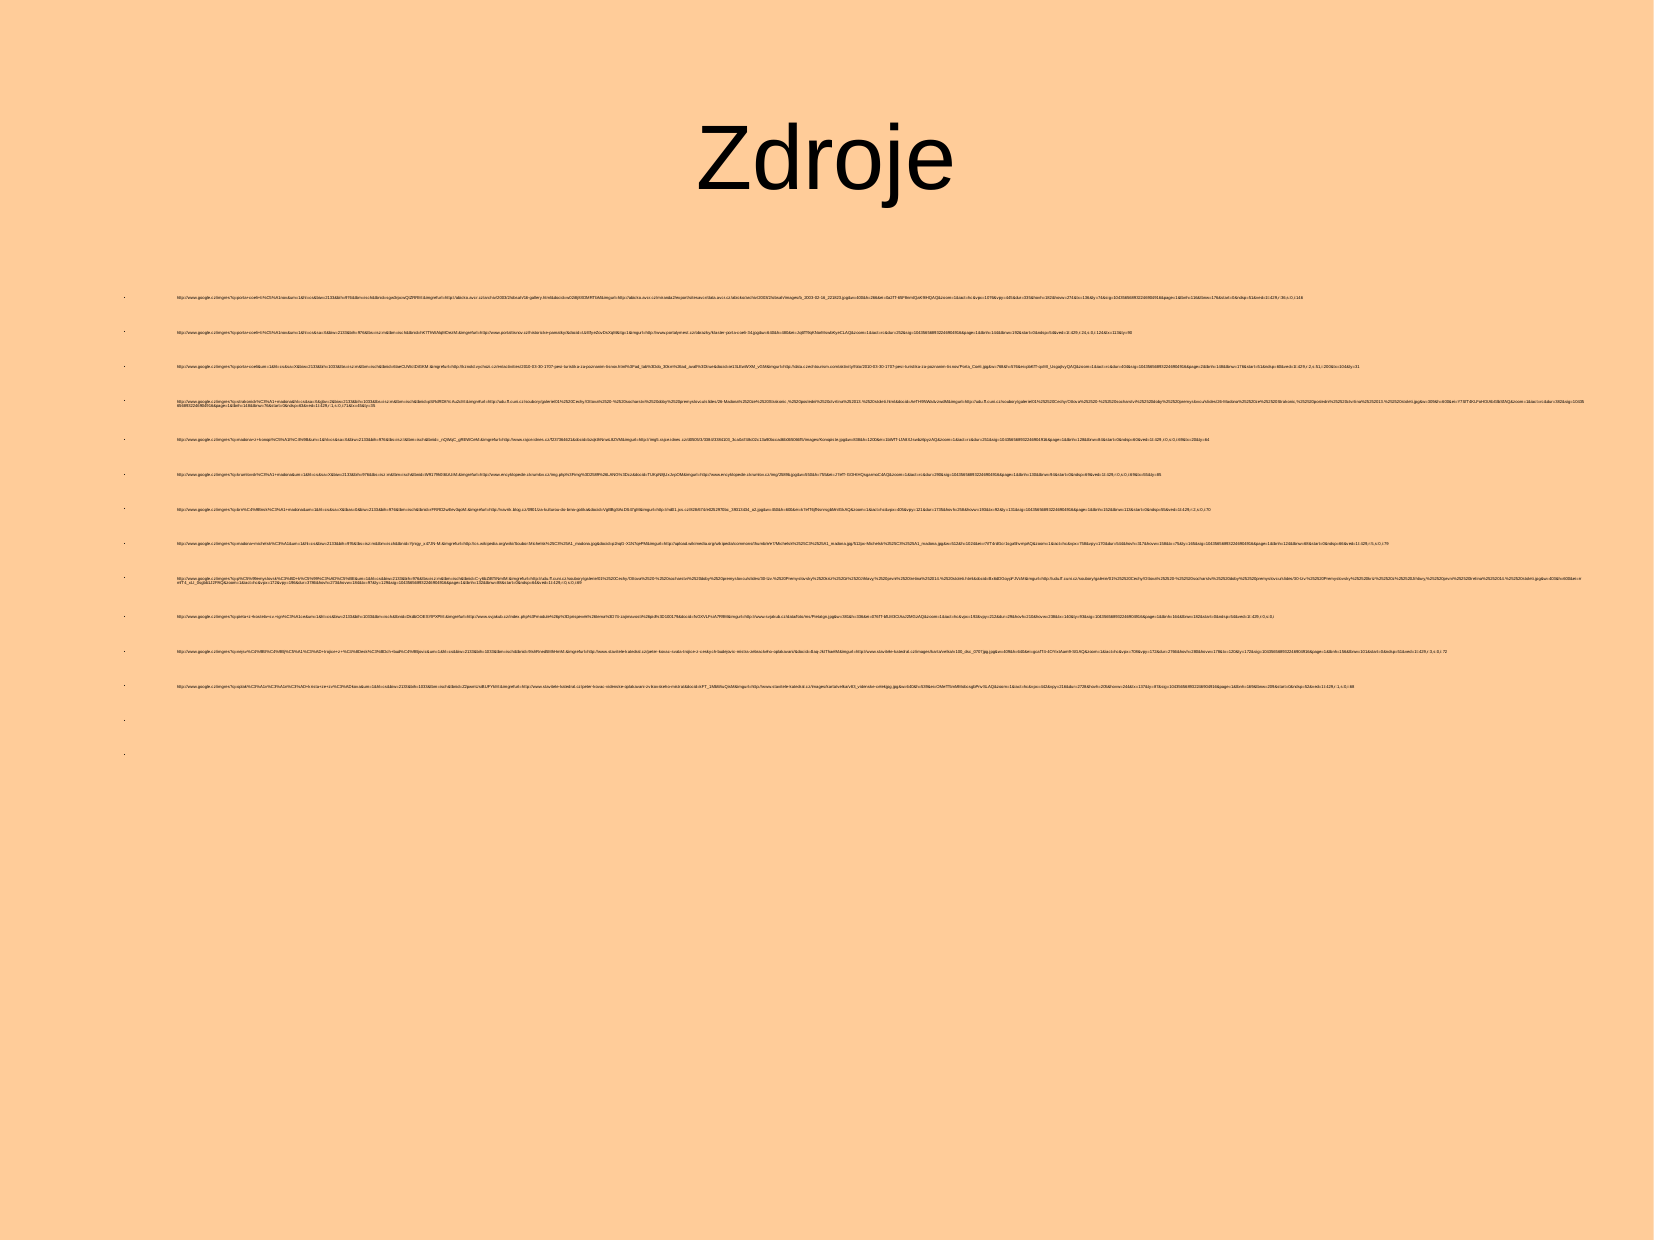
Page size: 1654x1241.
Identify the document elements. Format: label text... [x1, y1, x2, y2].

title Zdroje [82, 49, 1571, 257]
list http://www.google.cz/imgres?q=porta+coeli+ti%C5%A1nov&um=1&hl=cs&biw=2133&bih=976&tbm=isch&tbnid=sgw3rpcwQtZRRM:&imgrefurl=http://abicko.avcr.cz/archiv/2003/2/obsah/16-gallery.html&docid=w02i8j8XDMRTbM&imgurl=http://abicko.avcr.cz/miranda2/export/sitesavcr/data.avcr.cz/abicko/archiv/2003/2/obsah/images/b_2003-02-16_221823.jpg&w=400&h=266&ei=0a2fT-65F8nmtQaK9IHQAQ&zoom=1&iact=hc&vpx=1076&vpy=445&dur=335&hovh=182&hovw=274&tx=136&ty=74&sig=104356568932246904916&page=1&tbnh=116&tbnw=176&start=0&ndsp=51&ved=1t:429,r:36,s:0,i:146 http://www.google.cz/imgres?q=porta+coeli+ti%C5%A1nov&um=1&hl=cs&sa=X&biw=2133&bih=976&tbs=isz:m&tbm=isch&tbnid=hK7ThWAlqMOezM:&imgrefurl=http://www.portaltisnov.cz/historicke-pamatky/&docid=UzEfyeZovDsXqM&itg=1&imgurl=http://www.portalymest.cz/obrazky/klaster-porta-coeli-34.jpg&w=640&h=480&ei=Jq6fT9qKNorMswbKyeCLAQ&zoom=1&iact=rc&dur=252&sig=104356568932246904916&page=1&tbnh=144&tbnw=192&start=0&ndsp=54&ved=1t:429,r:24,s:0,i:124&tx=113&ty=90 http://www.google.cz/imgres?q=porta+coeli&um=1&hl=cs&sa=X&biw=2133&bih=1033&tbs=isz:m&tbm=isch&tbnid=6IaeCUWctDiGKM:&imgrefurl=http://kznold.vychozi.cz/en/activities/2010-03-30-1707-pesi-turistika-za-poznanim-tisnov.html%3Fad_tab%3Ddo_30km%26ad_avall%3Dtrue&docid=ie13LEwWXM_vGM&imgurl=http://data.czechtourism.com/aktivity/foto/2010-03-30-1707-pesi-turistika-za-poznanim-tisnov/Porta_Coeli.jpg&w=768&h=576&ei=pbKfT-qxMI_UsgajtvyQAQ&zoom=1&iact=rc&dur=404&sig=104356568932246904916&page=2&tbnh=148&tbnw=176&start=51&ndsp=60&ved=1t:429,r:2,s:51,i:200&tx=104&ty=31 http://www.google.cz/imgres?q=strakonick%C3%A1+madona&hl=cs&sa=X&gbv=2&biw=2133&bih=1033&tbs=isz:m&tbm=isch&tbnid=pSRdRD8YcAu2cM:&imgrefurl=http://udu.ff.cuni.cz/soubory/galerie/01%2520Cechy/Ottova%2520-%2520socharstvi%2520doby%2520premyslovcu/slides/26-Madona%2520ze%2520Strakonic,%2520posledni%2520ctvrtina%252013.%2520stoleti.html&docid=AeTH9NWa4vzwdM&imgurl=http://udu.ff.cuni.cz/soubory/galerie/01%252520Cechy/Ottova%252520-%252520socharstvi%252520doby%252520premyslovcu/slides/26-Madona%252520ze%252520Strakonic,%252520posledni%252520ctvrtina%25252013.%252520stoleti.jpg&w=309&h=600&ei=Y7SfT4KLFoHOtAbGlbSfAQ&zoom=1&iact=rc&dur=382&sig=104356568932246904916&page=1&tbnh=148&tbnw=76&start=0&ndsp=63&ved=1t:429,r:1,s:0,i:71&tx=45&ty=35 http://www.google.cz/imgres?q=madona+z+konopi%C5%A1t%C4%9B&um=1&hl=cs&sa=X&biw=2133&bih=976&tbs=isz:l&tbm=isch&tbnid=_nQWqC_gREWCeM:&imgrefurl=http://www.rajce.idnes.cz/f237364621&docid=bzqkthNnwL8ZVM&imgurl=http://img5.rajce.idnes.cz/d0505/3/3384/3384103_3ca0a748c02c13a90bccad6b065066f5/images/Konopiste.jpg&w=838&h=1200&ei=1bWfT-LfA8XJswbz6pyzAQ&zoom=1&iact=rc&dur=251&sig=104356568932246904916&page=1&tbnh=128&tbnw=84&start=0&ndsp=60&ved=1t:429,r:0,s:0,i:69&tx=20&ty=64 http://www.google.cz/imgres?q=krumlovsk%C3%A1+madona&um=1&hl=cs&sa=X&biw=2133&bih=976&tbs=isz:m&tbm=isch&tbnid=W9179h0t6IzUiM:&imgrefurl=http://www.encyklopedie.ckrumlov.cz/img.php%3Fimg%3D2589%26LANG%3Dcz&docid=TUKpN8jUxJvpOM&imgurl=http://www.encyklopedie.ckrumlov.cz/img/2589b.jpg&w=550&h=755&ei=J7efT-GOHtHQsgarmoC4AQ&zoom=1&iact=rc&dur=290&sig=104356568932246904916&page=1&tbnh=130&tbnw=94&start=0&ndsp=69&ved=1t:429,r:0,s:0,i:69&tx=55&ty=85 http://www.google.cz/imgres?q=brn%C4%9Bnsk%C3%A1+madona&um=1&hl=cs&sa=X&tbas=0&biw=2133&bih=976&tbm=isch&tbnid=rFRRD2wEev3qoM:&imgrefurl=http://vavrik.blog.cz/0901/za-kulturou-do-brna-gotika&docid=VgBBgSAsDS47gM&imgurl=http://nd01.jxs.cz/828/674/e0252970bc_39313434_o2.jpg&w=450&h=600&ei=k7efT6jfNsnrsgbMnIGkAQ&zoom=1&iact=hc&vpx=405&vpy=121&dur=1735&hovh=258&hovw=193&tx=92&ty=131&sig=104356568932246904916&page=1&tbnh=152&tbnw=113&start=0&ndsp=55&ved=1t:429,r:2,s:0,i:70 http://www.google.cz/imgres?q=madona+michelsk%C3%A1&um=1&hl=cs&biw=2133&bih=976&tbs=isz:m&tbm=isch&tbnid=Yjnigy_x47JN-M:&imgrefurl=http://cs.wikipedia.org/wiki/Soubor:Michelsk%25C3%25A1_madona.jpg&docid=p2nqG-X1N7qePM&imgurl=http://upload.wikimedia.org/wikipedia/commons/thumb/e/e7/Michelsk%2525C3%2525A1_madona.jpg/512px-Michelsk%2525C3%2525A1_madona.jpg&w=512&h=1024&ei=r7ifT4rdGcr1sga5hvmpAQ&zoom=1&iact=hc&vpx=758&vpy=170&dur=544&hovh=317&hovw=158&tx=75&ty=165&sig=104356568932246904916&page=1&tbnh=124&tbnw=68&start=0&ndsp=66&ved=1t:429,r:5,s:0,i:79 http://www.google.cz/imgres?q=p%C5%99emyslovsk%C3%BD+k%C5%99%C3%AD%C5%BE&um=1&hl=cs&biw=2133&bih=976&tbs=isz:m&tbm=isch&tbnid=C-y6bZiBTiNmIM:&imgrefurl=http://udu.ff.cuni.cz/soubory/galerie/01%2520Cechy/Ottova%2520-%2520socharstvi%2520doby%2520premyslovcu/slides/30-tzv.%2520Premyslovsky%2520kriz%2520z%2520Jihlavy,%2520prvni%2520tretina%252014.%2520stoleti.html&docid=Bx6dDGoypFJVcM&imgurl=http://udu.ff.cuni.cz/soubory/galerie/01%252520Cechy/Ottova%252520-%252520socharstvi%252520doby%252520premyslovcu/slides/30-tzv.%252520Premyslovsky%252520kriz%252520z%252520Jihlavy,%252520prvni%252520tretina%25252014.%252520stoleti.jpg&w=403&h=600&ei=rrmfT4_xLI_0sgbb1J2PAQ&zoom=1&iact=hc&vpx=172&vpy=196&dur=3786&hovh=273&hovw=184&tx=97&ty=129&sig=104356568932246904916&page=1&tbnh=132&tbnw=88&start=0&ndsp=64&ved=1t:429,r:0,s:0,i:69 http://www.google.cz/imgres?q=pieta+z+kostela+sv.+ign%C3%A1ce&um=1&hl=cs&biw=2133&bih=1033&tbm=isch&tbnid=DkdbOOESYlPXPM:&imgrefurl=http://www.svjakub.cz/index.php%3Fmodule%26p%3Dprispevek%26tema%3D74-zajimavosti%26pid%3D100179&docid=fsGXVLFsiA7R9M&imgurl=http://www.svjakub.cz/data/foto/ms/PietaIgn.jpg&w=381&h=336&ei=076fT-bfLM3CtAaJ2MGzAQ&zoom=1&iact=hc&vpx=192&vpy=212&dur=29&hovh=210&hovw=238&tx=140&ty=93&sig=104356568932246904916&page=1&tbnh=164&tbnw=182&start=0&ndsp=54&ved=1t:429,r:0,s:0,i: http://www.google.cz/imgres?q=nejsv%C4%9Bt%C4%9Bj%C5%A1%C3%AD+trojice+z+%C4%8Desk%C3%BDch+bud%C4%9Bjovic&um=1&hl=cs&biw=2133&bih=1033&tbm=isch&tbnid=9IshRned5MhHmM:&imgrefurl=http://www.stavitele-katedral.cz/peter-kovac-svata-trojice-z-ceskych-budejovic-mistra-zebrackeho-oplakavani/&docid=4laq-JktThaelM&imgurl=http://www.stavitele-katedral.cz/images/karta/velka/v100_dsc_0707jpg.jpg&w=409&h=640&ei=gcafT4-4OYixtAam9-SGAQ&zoom=1&iact=hc&vpx=708&vpy=172&dur=2766&hovh=280&hovw=178&tx=120&ty=172&sig=104356568932246904916&page=1&tbnh=156&tbnw=101&start=0&ndsp=51&ved=1t:429,r:3,s:0,i:72 http://www.google.cz/imgres?q=oplak%C3%A1v%C3%A1n%C3%AD+krista+ze+zv%C3%ADkova&um=1&hl=cs&biw=2133&bih=1033&tbm=isch&tbnid=Z2pwmUsiBUFYkM:&imgrefurl=http://www.stavitele-katedral.cz/peter-kovac-videnske-oplakavani-zvikovskeho-mistra/&docid=kFT_1MbWiuQisM&imgurl=http://www.stavitele-katedral.cz/images/karta/velka/v83_videnske-celekjpg.jpg&w=640&h=539&ei=OMefT5mMMobcsgbPnvSLAQ&zoom=1&iact=hc&vpx=442&vpy=216&dur=2728&hovh=205&hovw=244&tx=137&ty=87&sig=104356568932246904916&page=1&tbnh=169&tbnw=209&start=0&ndsp=52&ved=1t:429,r:1,s:0,i:68 [88, 295, 1577, 1114]
